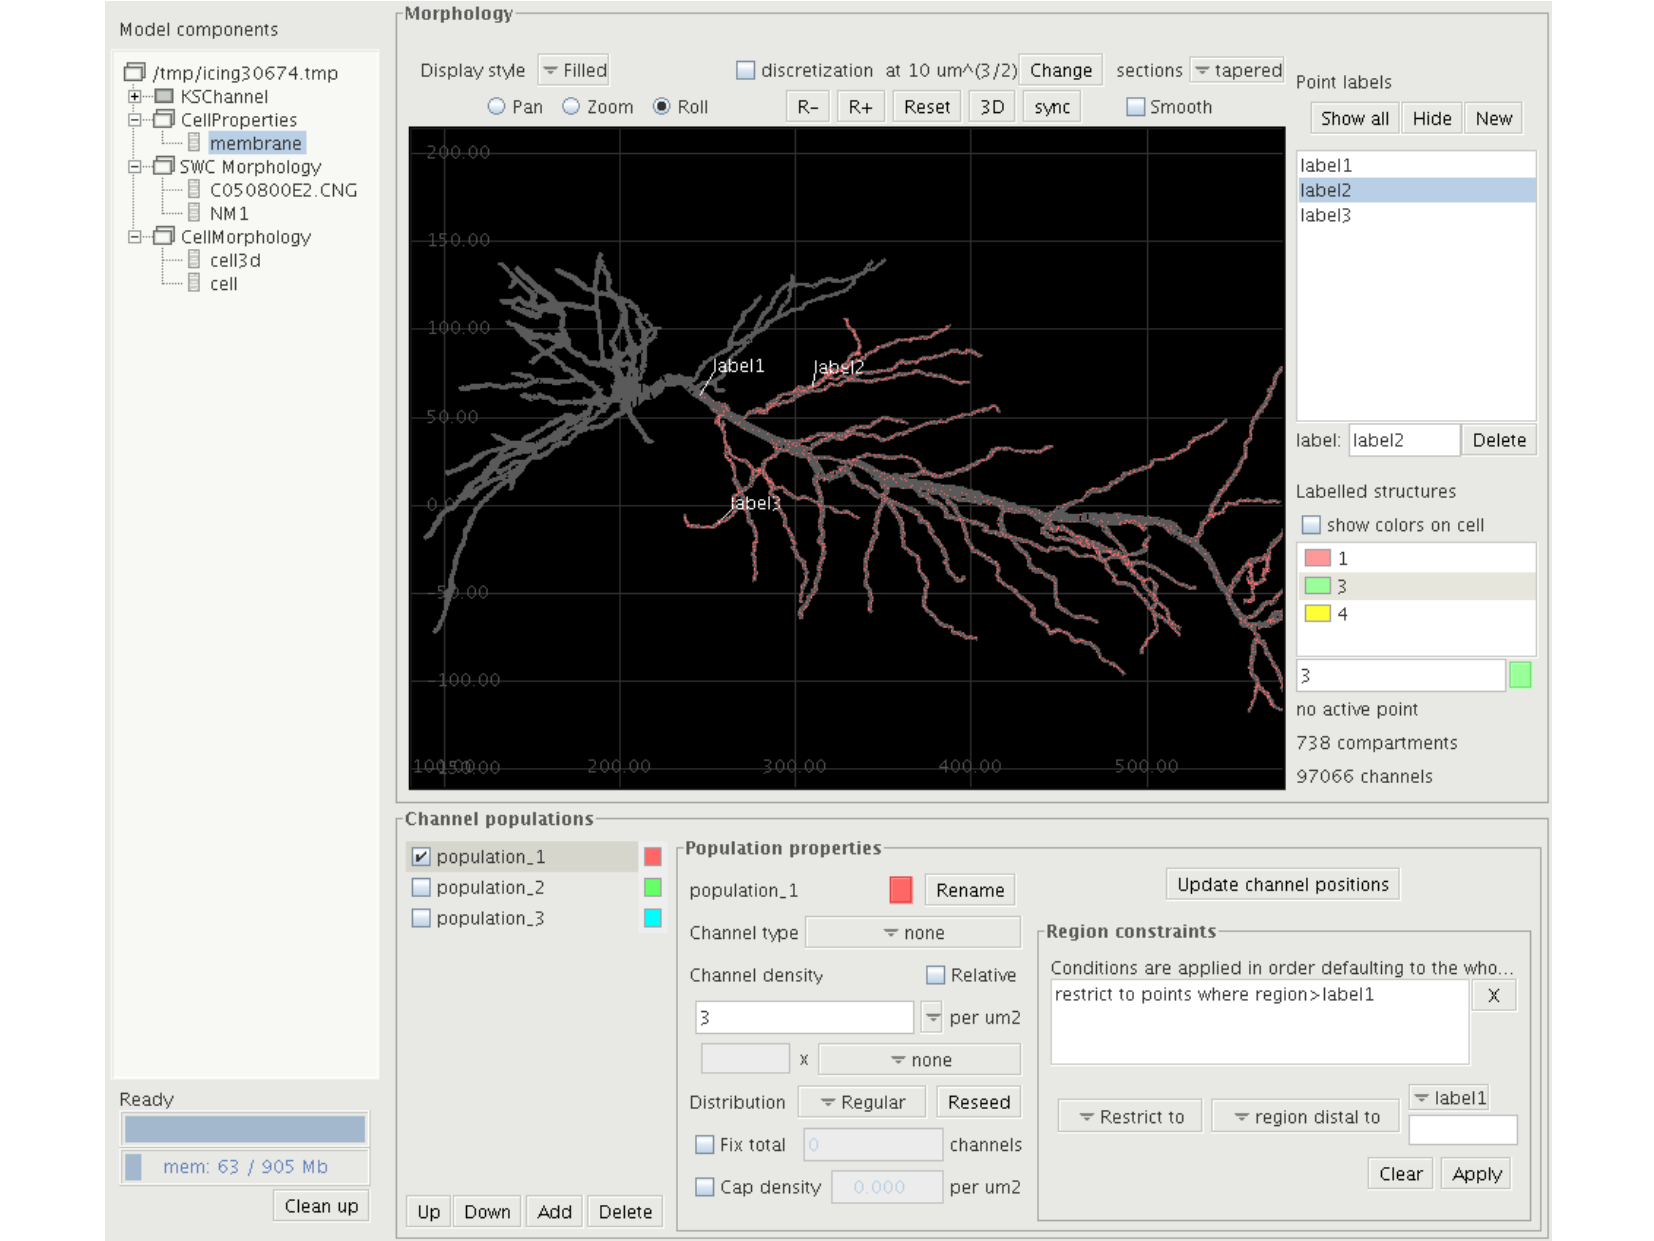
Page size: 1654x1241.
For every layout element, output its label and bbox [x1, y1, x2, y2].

picture [105, 1, 1552, 1241]
